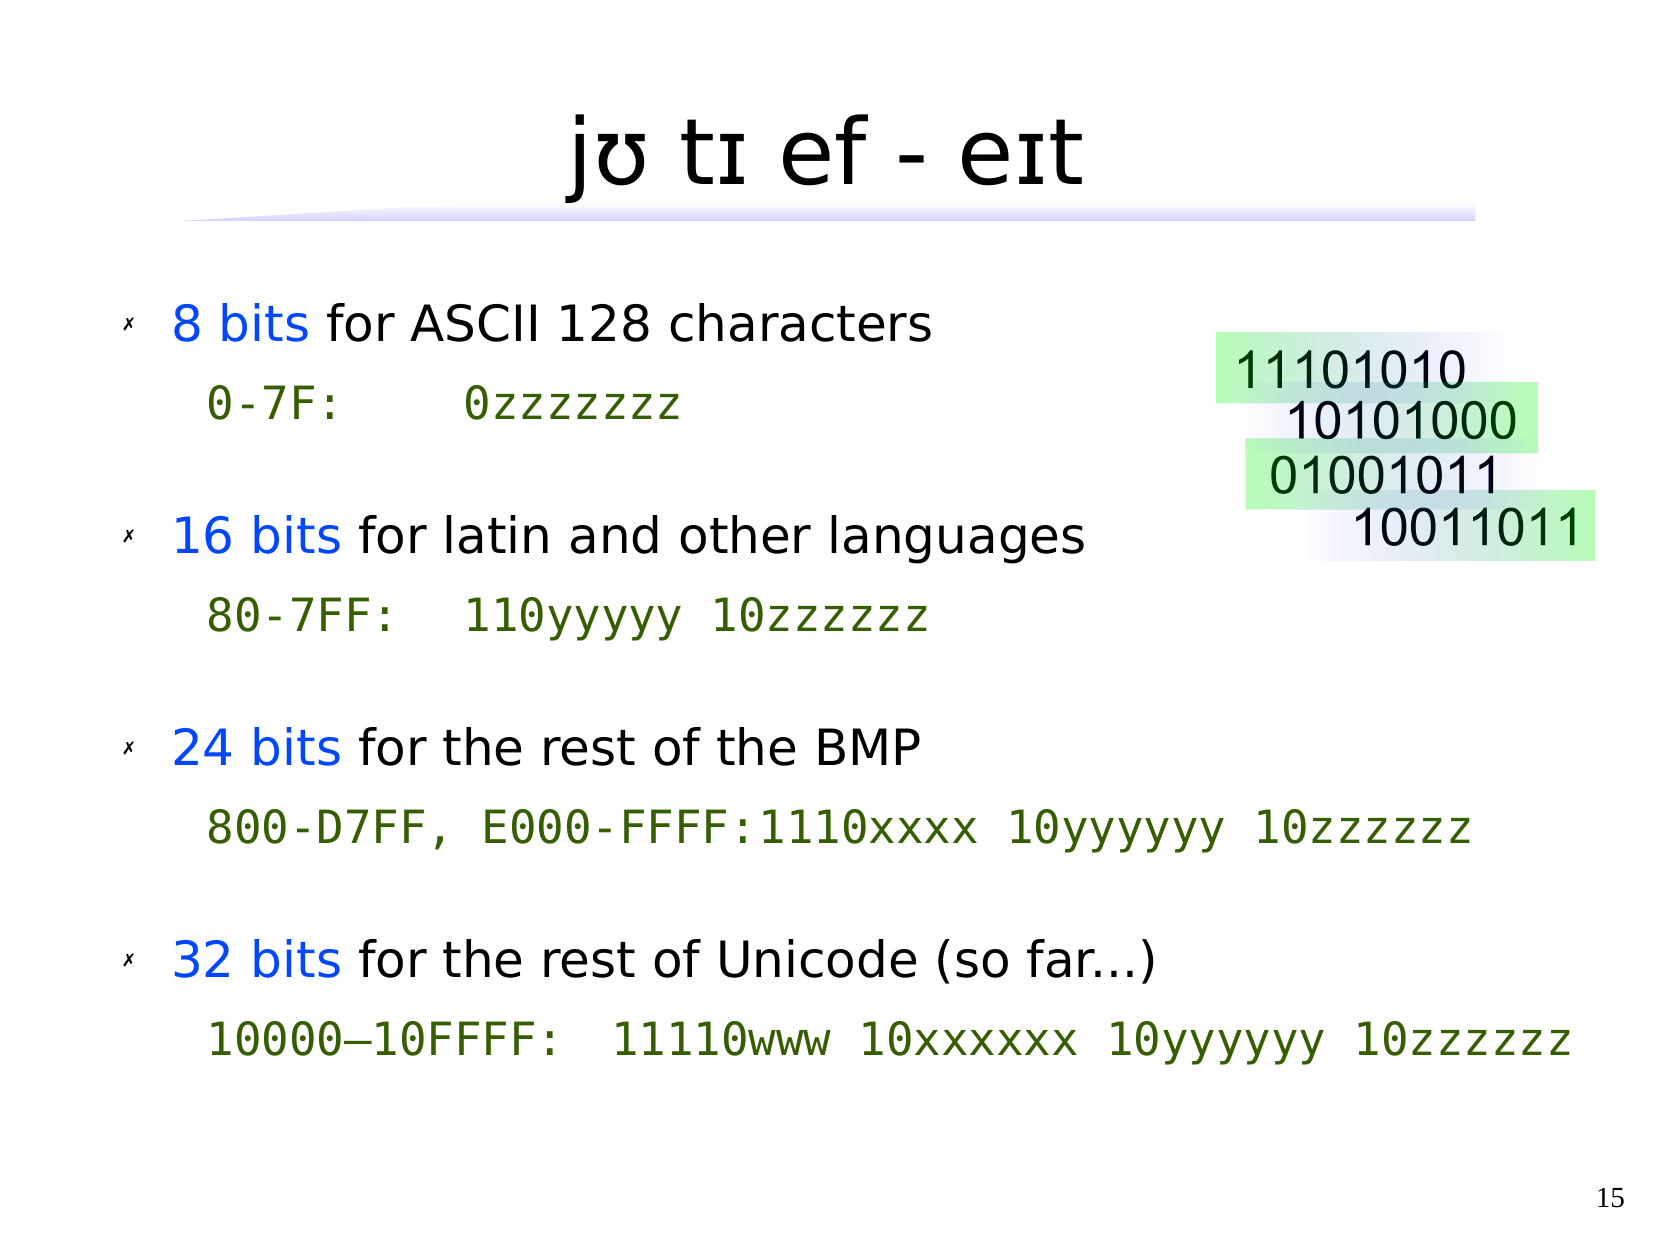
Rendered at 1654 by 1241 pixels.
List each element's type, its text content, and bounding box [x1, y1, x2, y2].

picture [1216, 332, 1595, 562]
title jʊ tɪ ef - eɪt [82, 49, 1571, 257]
list 8 bits for ASCII 128 characters 0-7F: 0zzzzzzz 16 bits for latin and other languages 80-7FF: 110yyyyy 10zzzzzz 24 bits for the rest of the BMP 800-D7FF, E000-FFFF: 1110xxxx 10yyyyyy 10zzzzzz 32 bits for the rest of Unicode (so far...) 10000–10FFFF: 11110www 10xxxxxx 10yyyyyy 10zzzzzz [29, 295, 1577, 1099]
